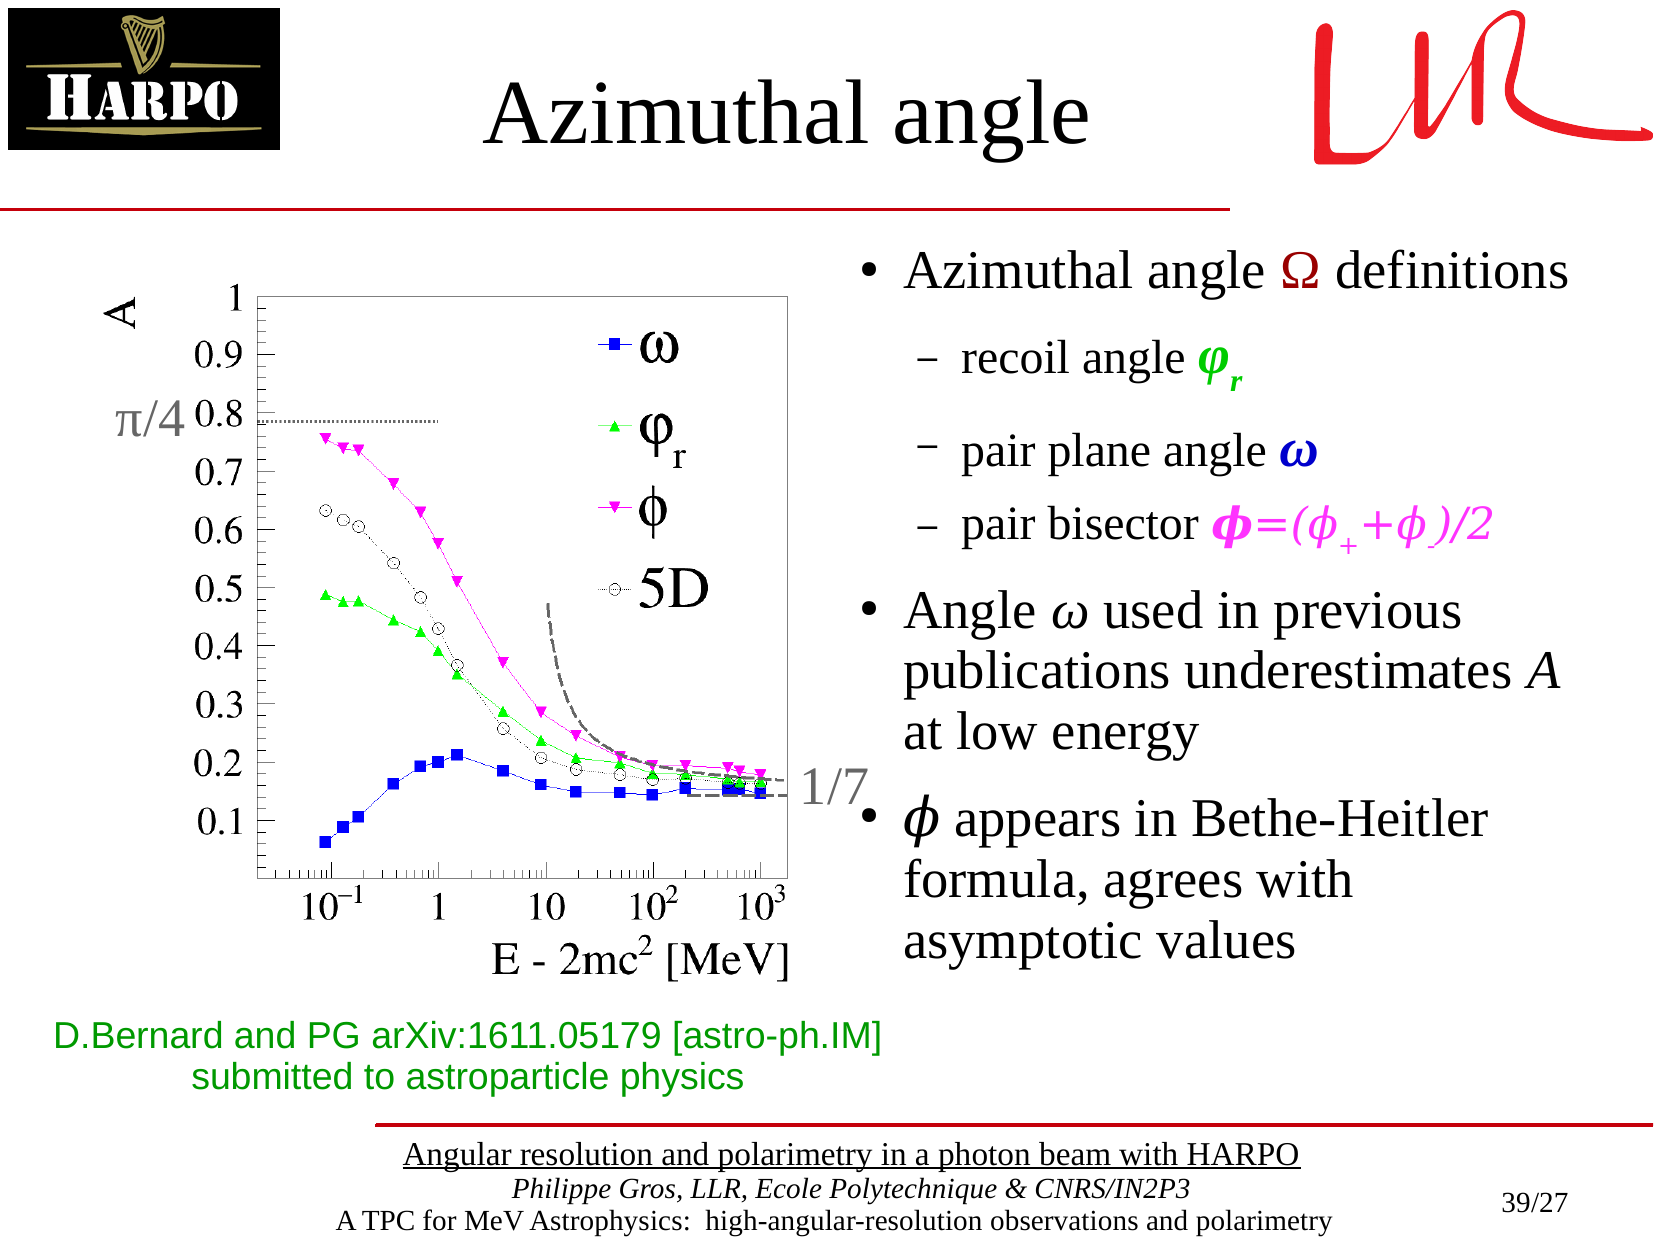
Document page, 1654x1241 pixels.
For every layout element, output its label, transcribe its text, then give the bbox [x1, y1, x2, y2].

list Azimuthal angle Ω definitions recoil angle φr pair plane angle ω pair bisector ϕ=(ϕ++ϕ-)/2 Angle ω used in previous publications underestimates A at low energy ϕ appears in Bethe-Heitler formula, agrees with asymptotic values [845, 240, 1572, 1007]
text_box π/4 [101, 380, 208, 456]
title Azimuthal angle [285, 15, 1291, 211]
picture [8, 8, 280, 150]
text_box 1/7 [784, 748, 845, 824]
picture [82, 275, 809, 984]
text_box D.Bernard and PG arXiv:1611.05179 [astro-ph.IM] submitted to astroparticle physics [12, 1006, 924, 1106]
picture [1314, 10, 1653, 165]
